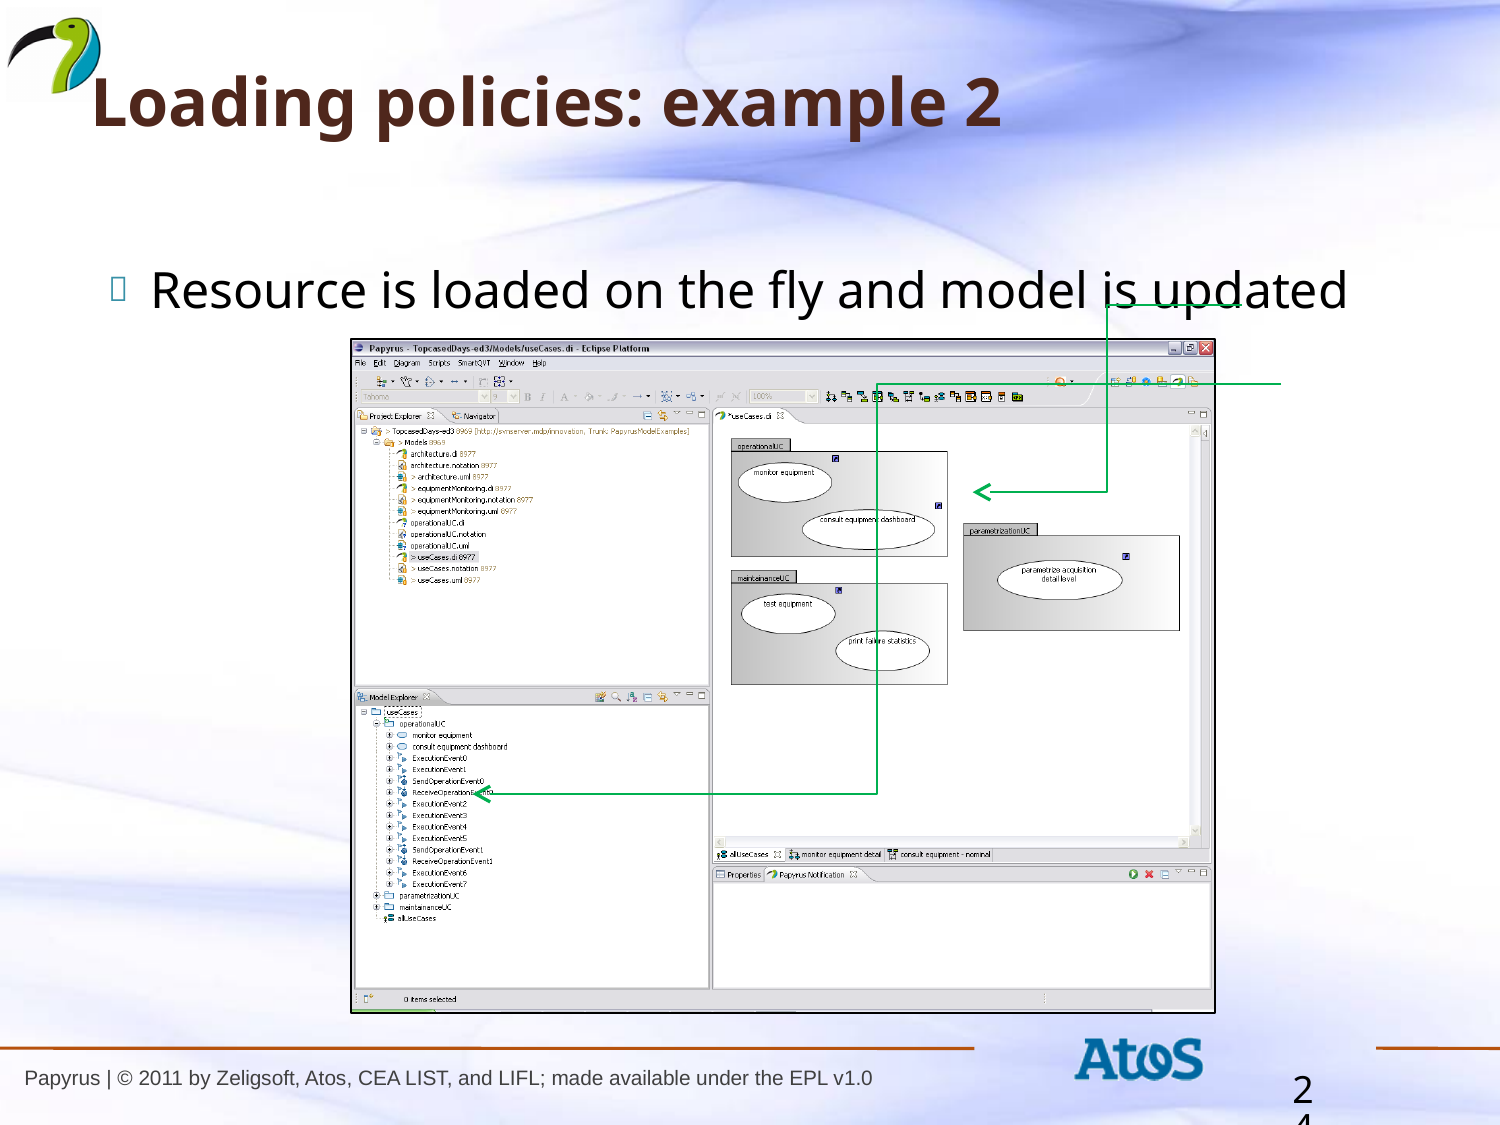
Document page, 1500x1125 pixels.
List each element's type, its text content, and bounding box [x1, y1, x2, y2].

title Loading policies: example 2 [75, 45, 1425, 233]
slide_number <numéro> [1277, 1051, 1338, 1112]
picture [0, 0, 1500, 1125]
list Resource is loaded on the fly and model is updated [75, 243, 1425, 1009]
